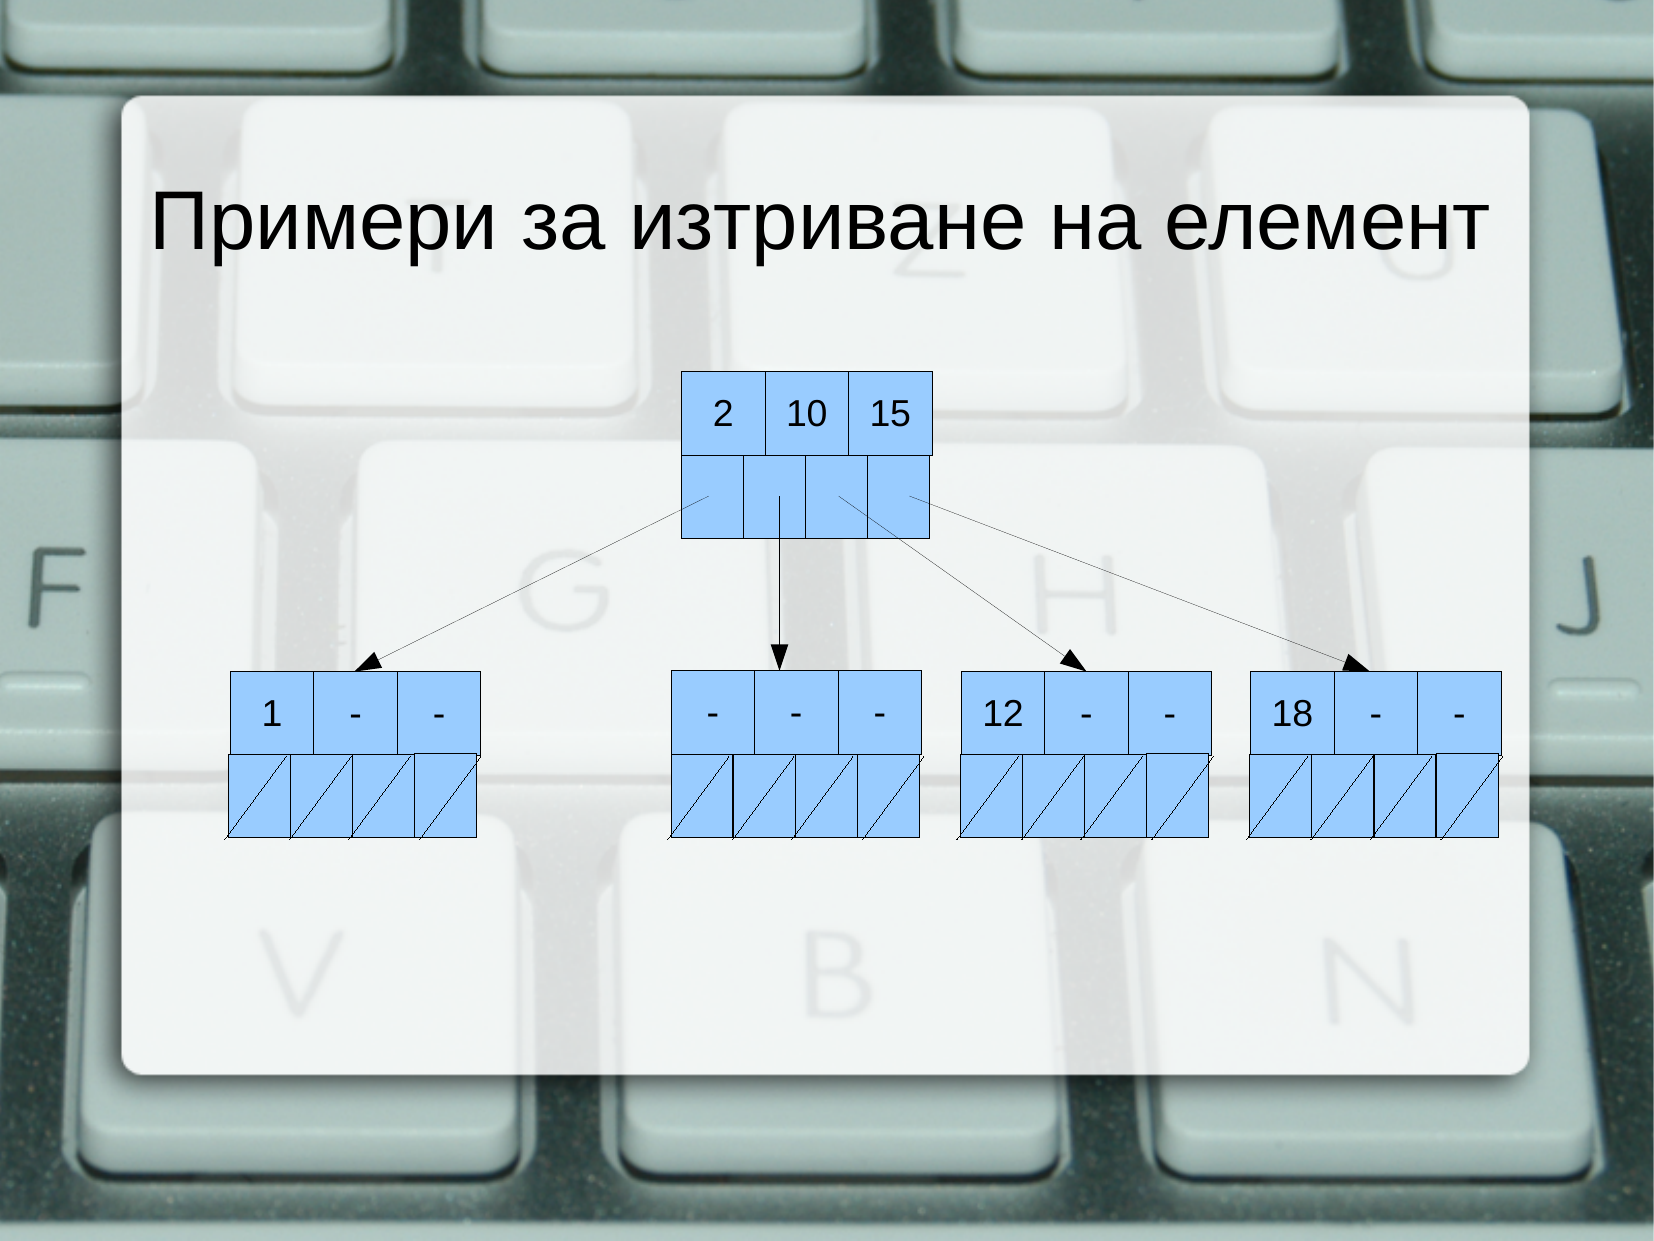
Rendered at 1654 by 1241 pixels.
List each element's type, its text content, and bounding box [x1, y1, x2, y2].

text_box [228, 753, 477, 838]
text_box [960, 753, 1209, 838]
text_box 12 [961, 671, 1044, 754]
text_box 18 [1250, 671, 1334, 754]
text_box 1 [230, 671, 313, 754]
text_box - [838, 670, 922, 755]
text_box [1249, 753, 1499, 838]
text_box - [1417, 671, 1502, 756]
text_box - [754, 670, 838, 754]
text_box - [1128, 671, 1212, 756]
picture [0, 0, 1654, 1241]
text_box - [1044, 671, 1128, 754]
text_box - [397, 671, 481, 756]
title Примери за изтриване на елемент [135, 117, 1506, 325]
text_box 10 [765, 371, 848, 455]
text_box - [1334, 671, 1417, 754]
text_box 2 [681, 371, 765, 456]
text_box 15 [848, 371, 933, 456]
text_box [681, 455, 930, 539]
text_box [671, 754, 920, 838]
text_box - [671, 670, 754, 755]
text_box - [313, 671, 397, 754]
